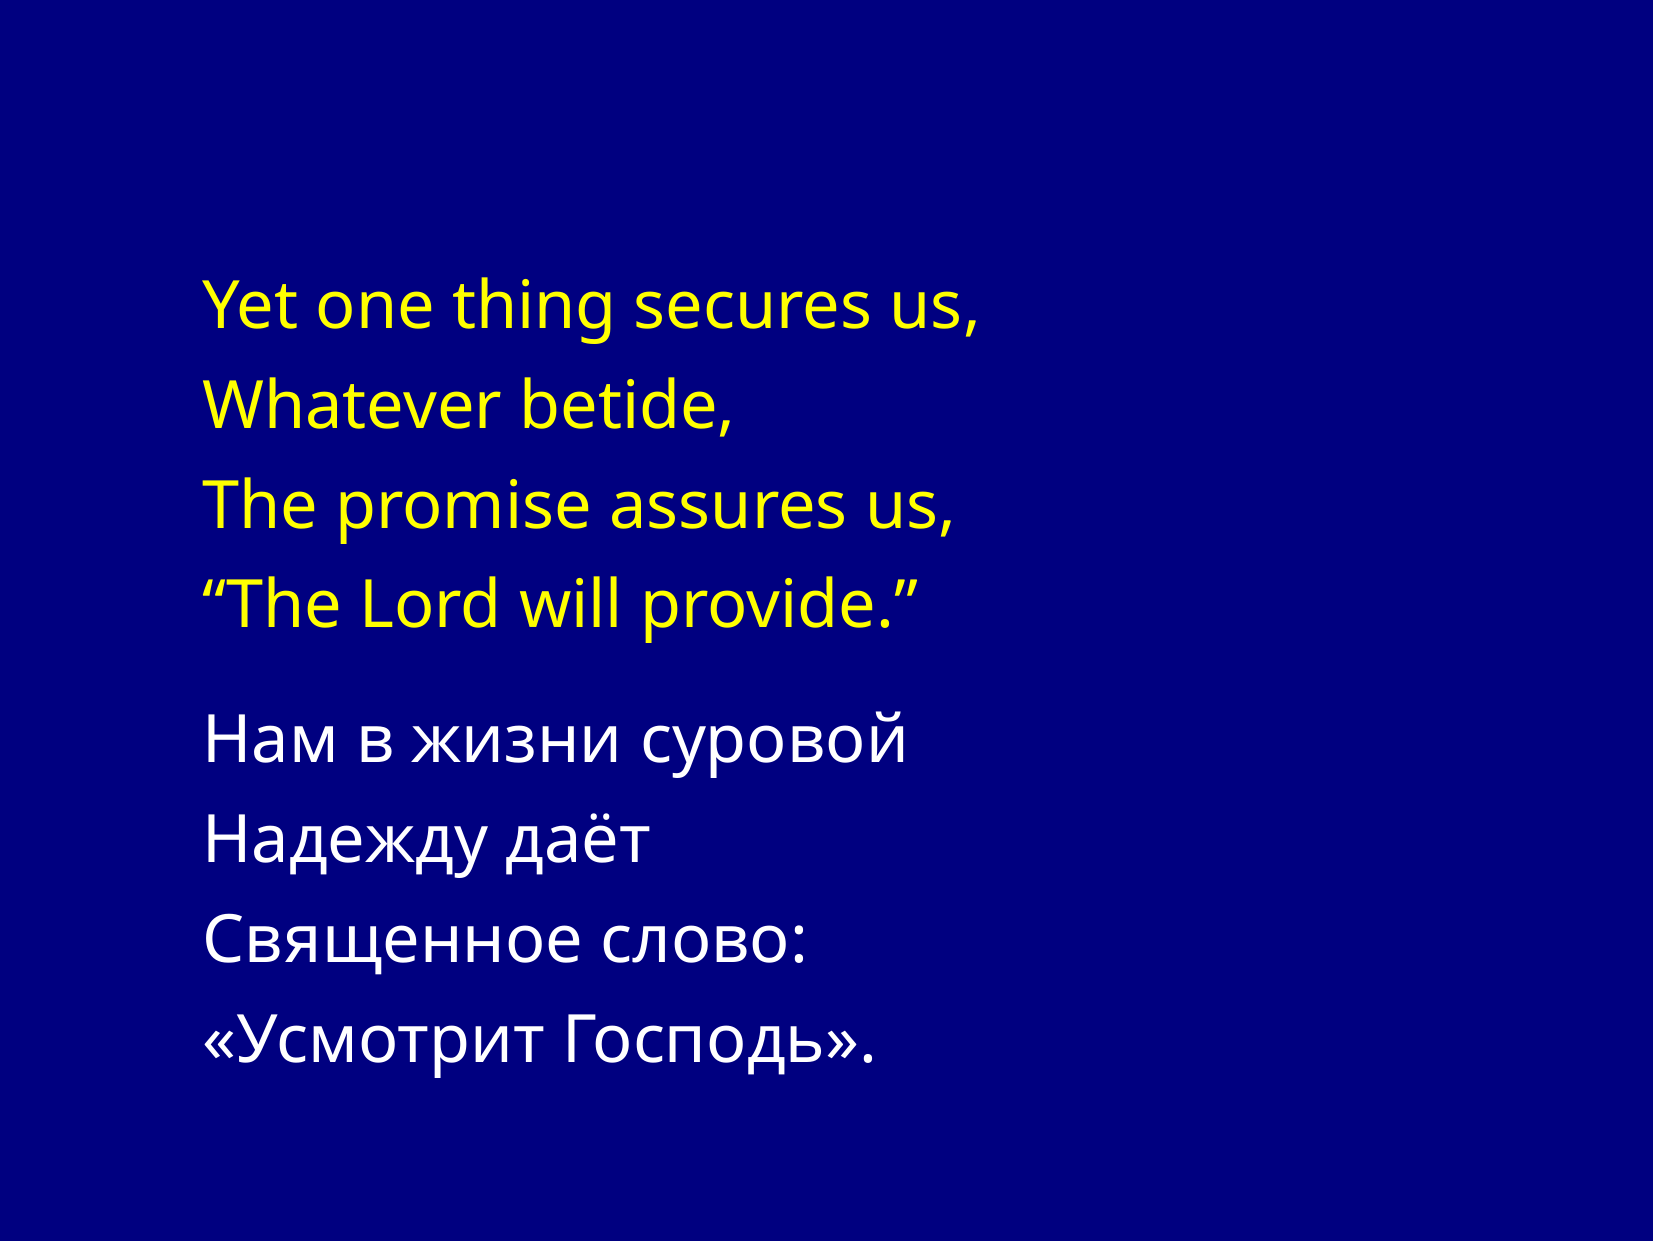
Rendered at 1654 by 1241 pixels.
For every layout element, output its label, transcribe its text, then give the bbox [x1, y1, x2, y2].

text_box Нам в жизни суровой Надежду даёт Священное слово: «Усмотрит Господь». [75, 675, 1576, 1163]
text_box Yet one thing secures us, Whatever betide, The promise assures us, “The Lord will provide.” [75, 150, 1576, 638]
